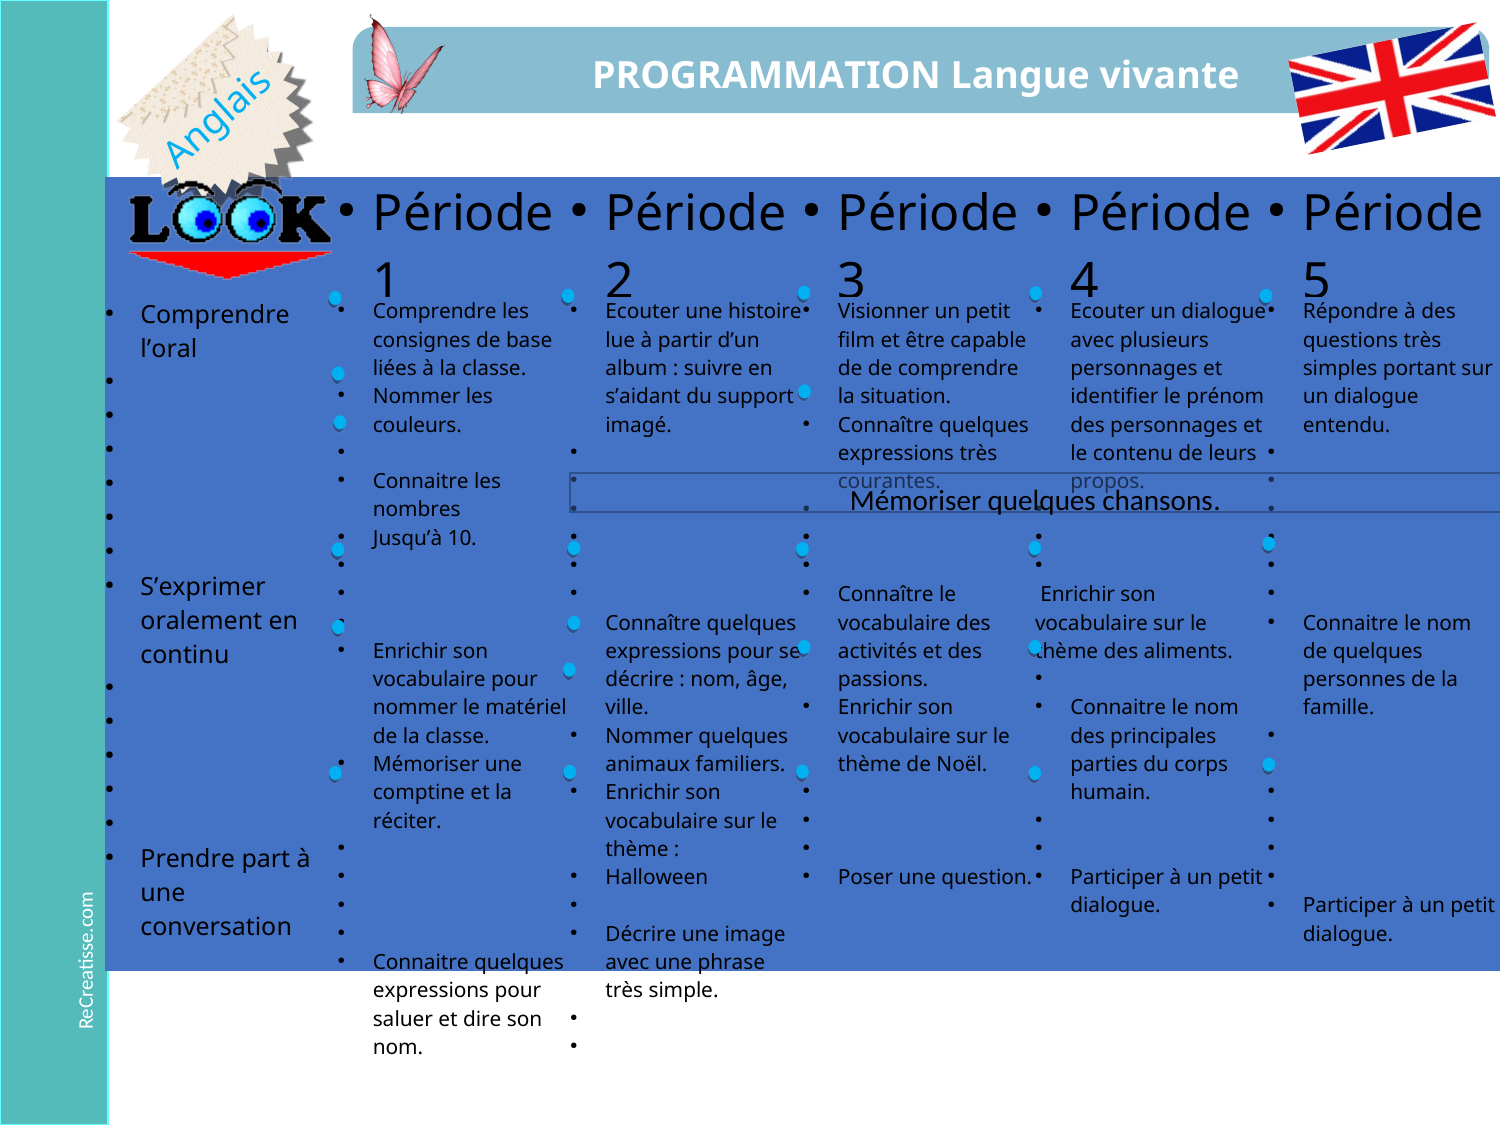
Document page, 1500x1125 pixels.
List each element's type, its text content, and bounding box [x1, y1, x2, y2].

text_box PROGRAMMATION Langue vivante [445, 26, 1451, 114]
text_box [561, 288, 575, 303]
table_header Période 2 [570, 177, 802, 297]
text_box [796, 542, 809, 557]
text_box [1028, 541, 1042, 556]
table_cell Visionner un petit film et être capable de de comprendre la situation. Connaître quelques expressions très courantes. Connaître le vocabulaire des activités et des passions. Enrichir son vocabulaire sur le thème de Noël. Poser une question. [802, 297, 1035, 473]
text_box [332, 366, 345, 381]
table_header Période 1 [337, 177, 570, 297]
text_box PROGRAMMATION Langue vivante [352, 29, 364, 114]
table_cell Ecouter un dialogue avec plusieurs personnages et identifier le prénom des personnages et le contenu de leurs propos. Enrichir son vocabulaire sur le thème des aliments. Connaitre le nom des principales parties du corps humain. Participer à un petit dialogue. [1035, 297, 1267, 473]
table_cell Ecouter une histoire lue à partir d’un album : suivre en s’aidant du support imagé. Connaître quelques expressions pour se décrire : nom, âge, ville. Nommer quelques animaux familiers. Enrichir son vocabulaire sur le thème : Halloween Décrire une image avec une phrase très simple. [570, 297, 802, 473]
picture [64, 0, 359, 284]
text_box [1029, 286, 1043, 301]
table_cell Répondre à des questions très simples portant sur un dialogue entendu. Connaitre le nom de quelques personnes de la famille. Participer à un petit dialogue. [1267, 512, 1500, 971]
text_box [328, 290, 342, 305]
table_cell Répondre à des questions très simples portant sur un dialogue entendu. Connaitre le nom de quelques personnes de la famille. Participer à un petit dialogue. [1267, 297, 1500, 473]
text_box [563, 662, 576, 677]
text_box [797, 639, 811, 655]
table_cell Ecouter un dialogue avec plusieurs personnages et identifier le prénom des personnages et le contenu de leurs propos. Enrichir son vocabulaire sur le thème des aliments. Connaitre le nom des principales parties du corps humain. Participer à un petit dialogue. [1035, 512, 1267, 971]
text_box ReCreatisse.com [65, 876, 105, 1045]
text_box [1262, 536, 1276, 551]
picture [1287, 21, 1496, 155]
table_header Période 4 [1035, 177, 1267, 297]
text_box Mémoriser quelques chansons. [570, 473, 1500, 512]
text_box [567, 541, 581, 556]
table_cell Comprendre les consignes de base liées à la classe. Nommer les couleurs. Connaitre les nombres Jusqu’à 10. Enrichir son vocabulaire pour nommer le matériel de la classe. Mémoriser une comptine et la réciter. Connaitre quelques expressions pour saluer et dire son nom. [337, 297, 570, 971]
picture [364, 14, 445, 114]
text_box [796, 764, 809, 779]
table_header Période 4 [1076, 268, 1088, 286]
text_box [329, 766, 342, 781]
text_box [563, 765, 577, 780]
text_box [333, 415, 347, 430]
table_header [105, 177, 337, 297]
text_box Anglais [136, 40, 296, 178]
table_cell Comprendre l’oral S’exprimer oralement en continu Prendre part à une conversation [105, 297, 337, 971]
table_cell Visionner un petit film et être capable de de comprendre la situation. Connaître quelques expressions très courantes. Connaître le vocabulaire des activités et des passions. Enrichir son vocabulaire sur le thème de Noël. Poser une question. [802, 512, 1035, 971]
text_box [1262, 757, 1276, 772]
table_header Période 3 [802, 177, 1035, 297]
text_box [331, 542, 345, 557]
text_box [1028, 639, 1042, 655]
text_box [798, 384, 811, 399]
table_cell Ecouter une histoire lue à partir d’un album : suivre en s’aidant du support imagé. Connaître quelques expressions pour se décrire : nom, âge, ville. Nommer quelques animaux familiers. Enrichir son vocabulaire sur le thème : Halloween Décrire une image avec une phrase très simple. [570, 512, 802, 971]
text_box [797, 285, 811, 300]
text_box [332, 620, 345, 635]
text_box [567, 615, 581, 630]
text_box [1028, 766, 1042, 781]
text_box [1259, 288, 1273, 303]
table_header Période 5 [1267, 177, 1500, 297]
text_box [0, 0, 108, 1125]
